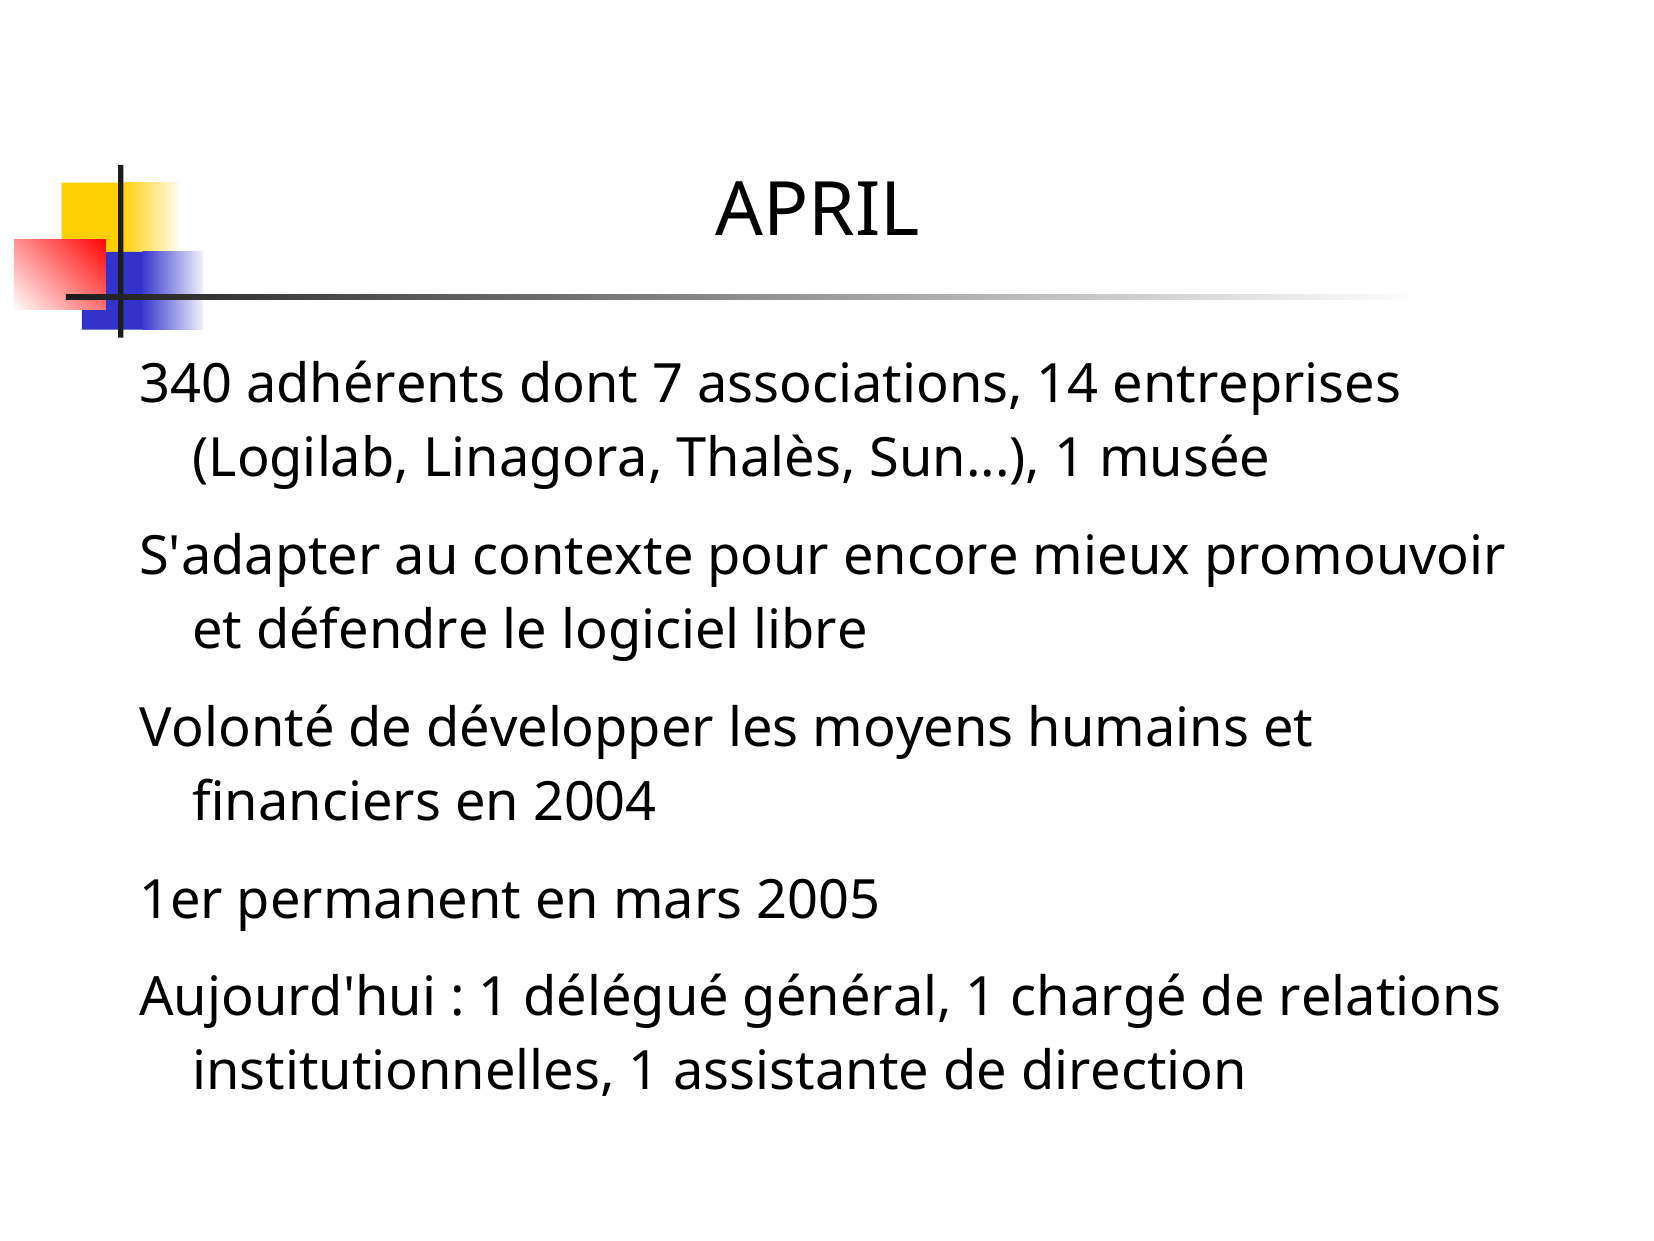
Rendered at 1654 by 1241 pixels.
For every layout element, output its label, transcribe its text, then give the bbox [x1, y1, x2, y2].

list 340 adhérents dont 7 associations, 14 entreprises (Logilab, Linagora, Thalès, Sun...), 1 musée S'adapter au contexte pour encore mieux promouvoir et défendre le logiciel libre Volonté de développer les moyens humains et financiers en 2004 1er permanent en mars 2005 Aujourd'hui : 1 délégué général, 1 chargé de relations institutionnelles, 1 assistante de direction [121, 344, 1534, 1167]
title APRIL [121, 110, 1534, 303]
